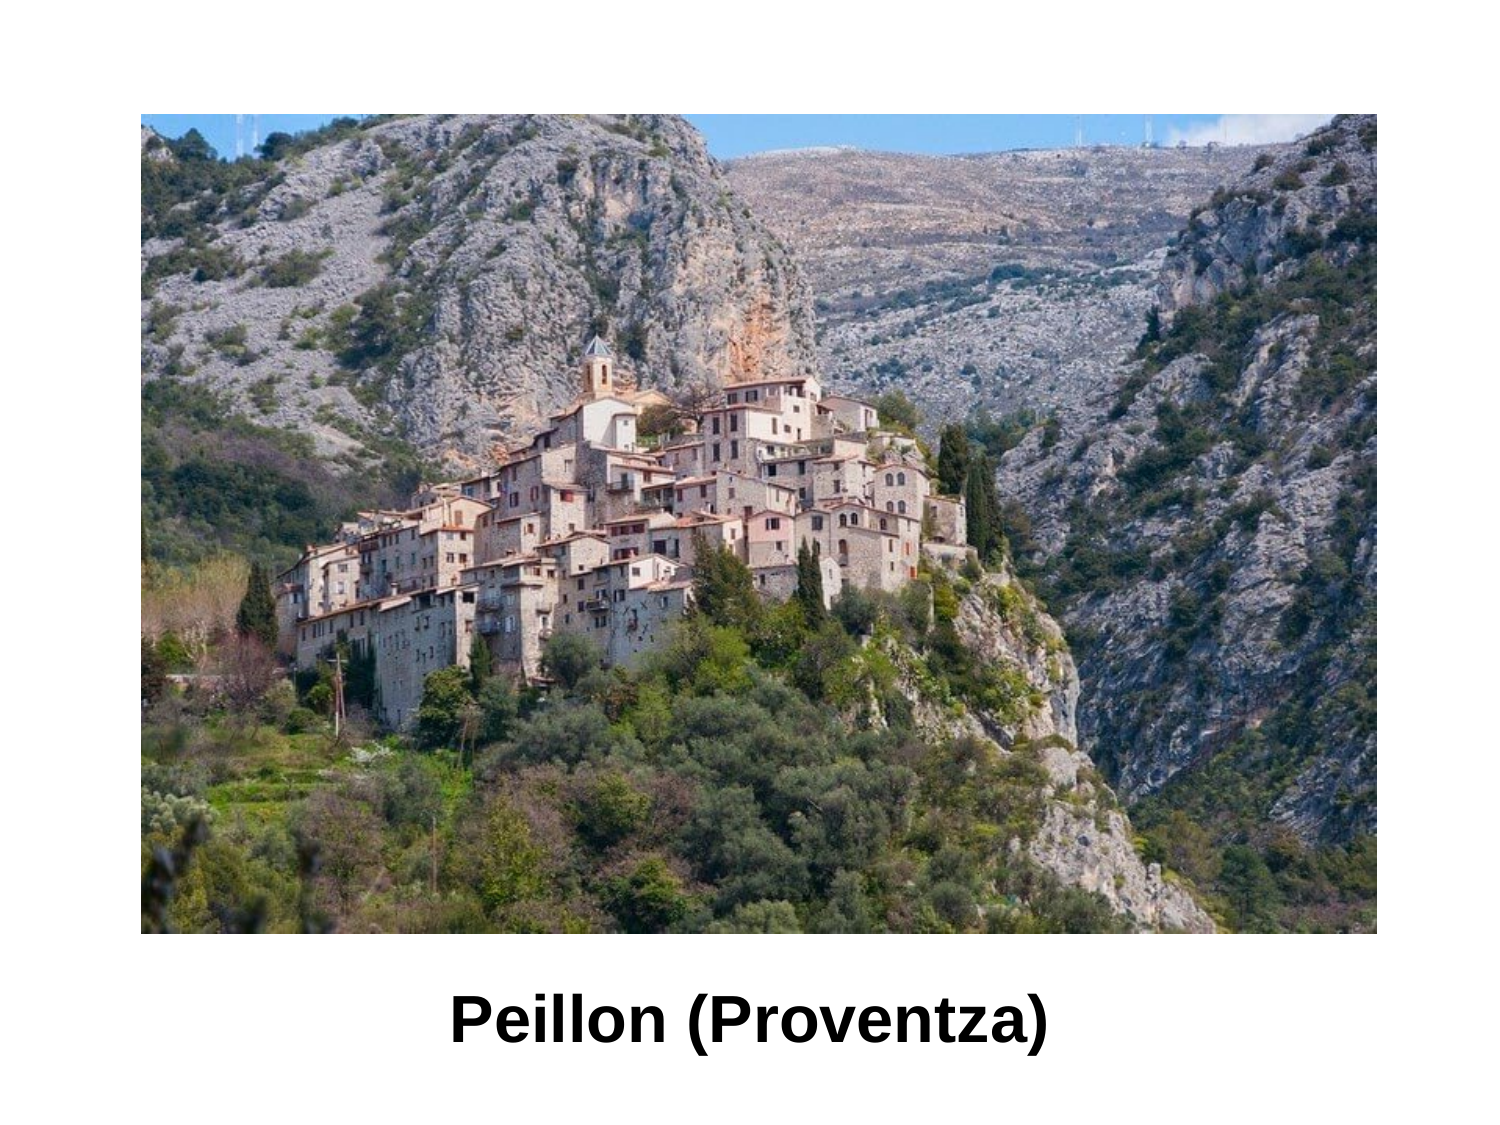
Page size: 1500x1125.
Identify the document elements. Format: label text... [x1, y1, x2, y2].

text_box Peillon (Proventza) [0, 974, 1500, 1088]
picture [141, 114, 1377, 934]
